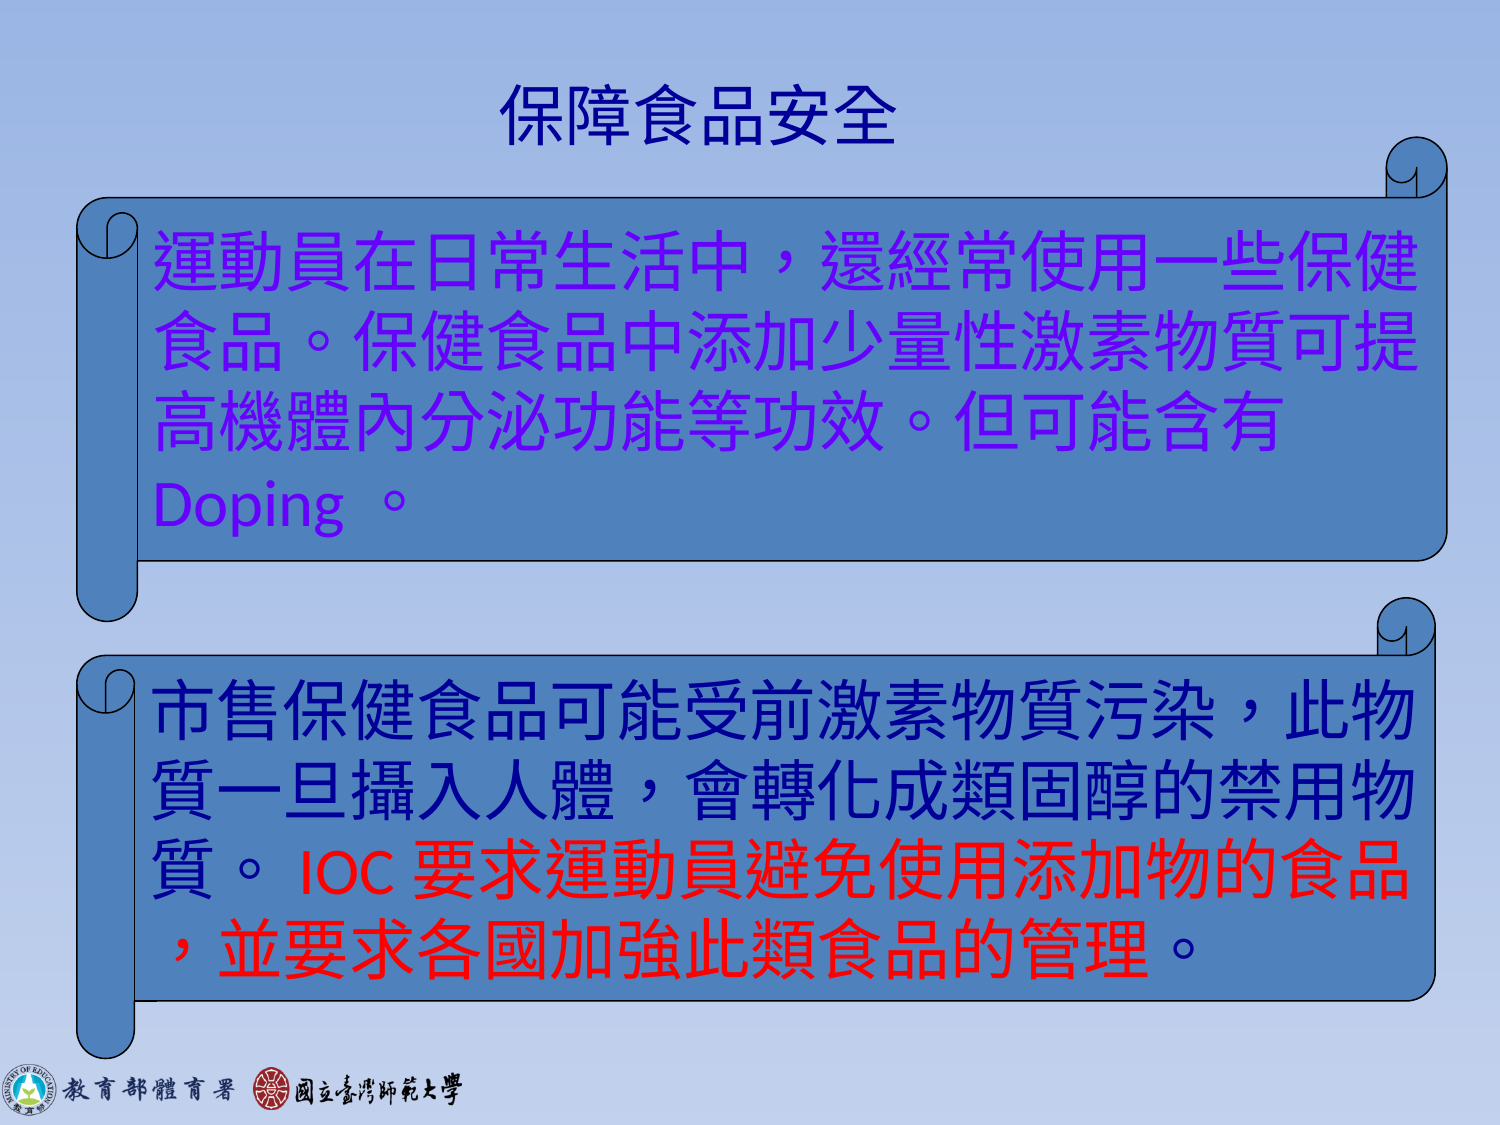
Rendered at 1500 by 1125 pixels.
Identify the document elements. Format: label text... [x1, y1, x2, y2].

text_box 運動員在日常生活中，還經常使用一些保健 食品。保健食品中添加少量性激素物質可提 高機體內分泌功能等功效。但可能含有 Doping。 [76, 137, 1447, 622]
text_box 市售保健食品可能受前激素物質污染，此物 質一旦攝入人體，會轉化成類固醇的禁用物 質。IOC要求運動員避免使用添加物的食品 ，並要求各國加強此類食品的管理。 [76, 597, 1436, 1059]
text_box 保障食品安全 [0, 67, 1370, 232]
